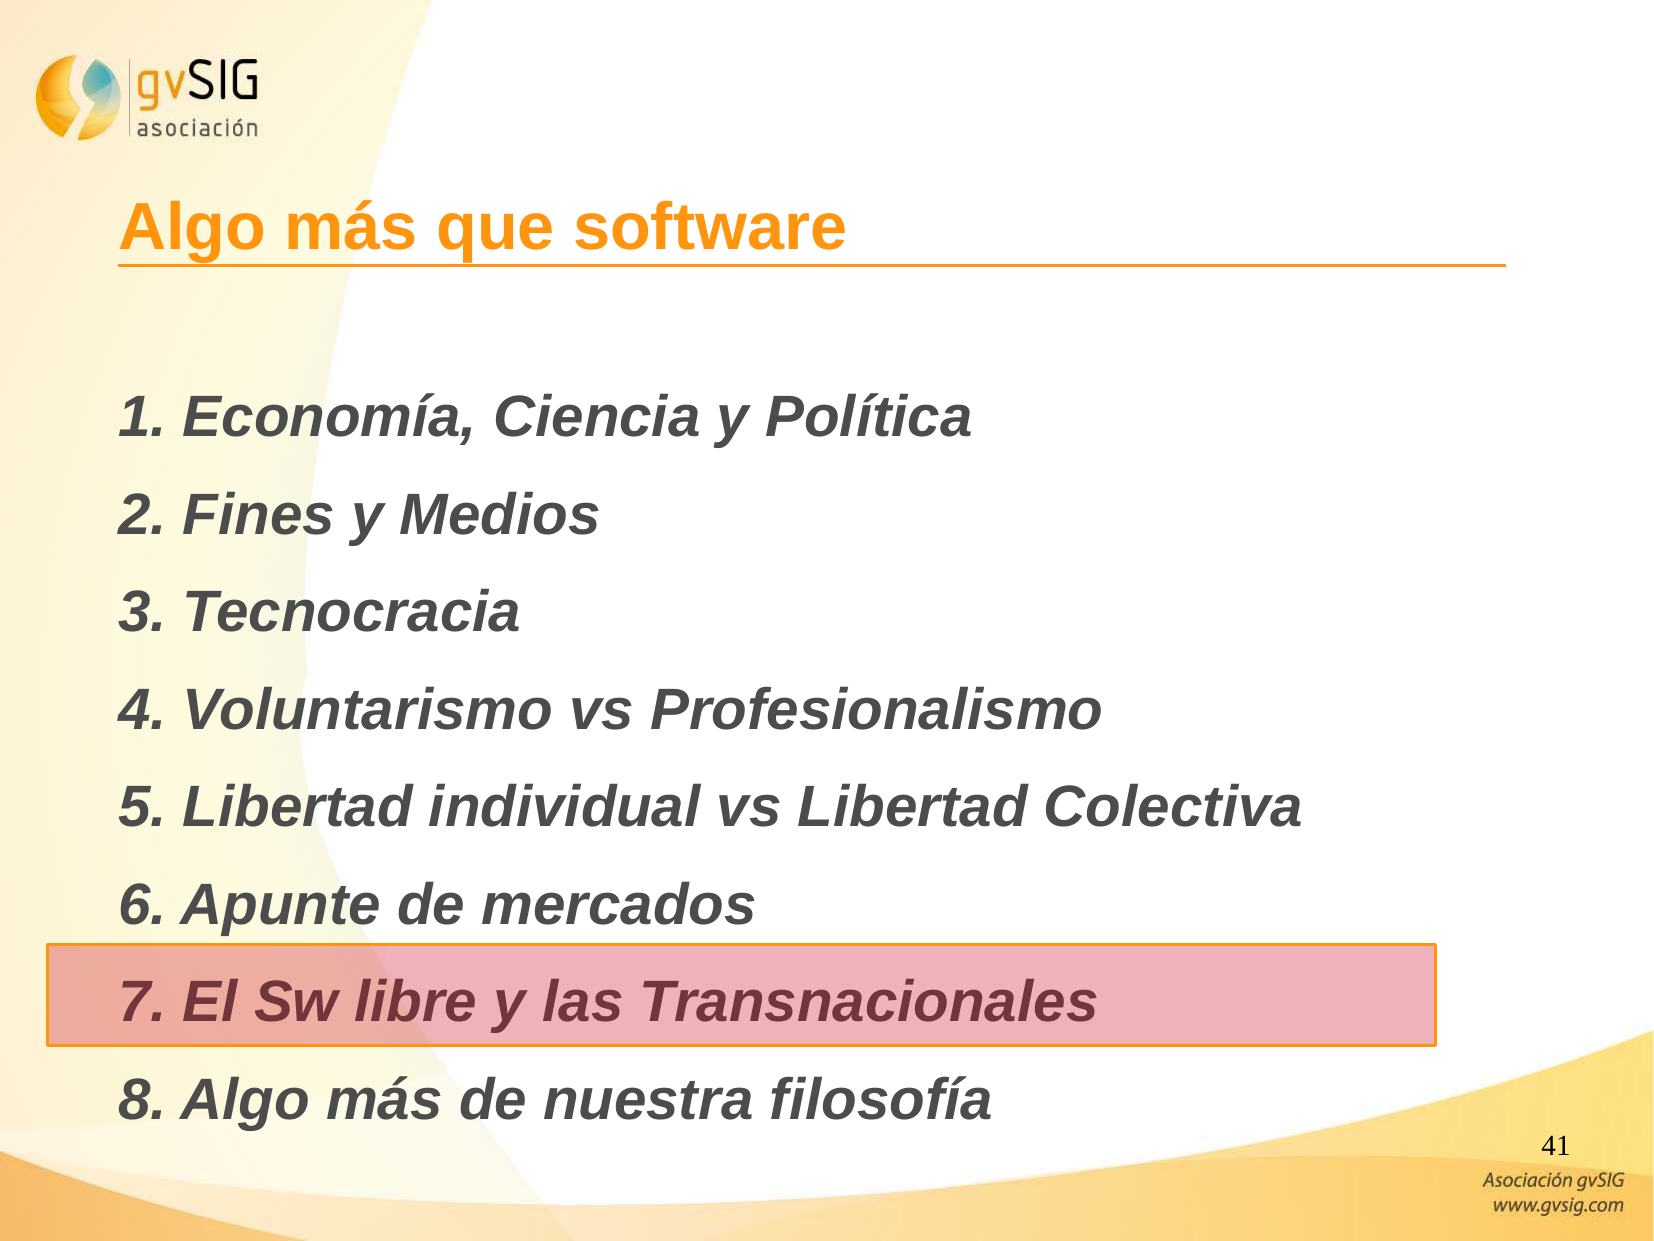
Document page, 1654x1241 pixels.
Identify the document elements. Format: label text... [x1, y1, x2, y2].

title 1. Economía, Ciencia y Política 2. Fines y Medios 3. Tecnocracia 4. Voluntarismo vs Profesionalismo 5. Libertad individual vs Libertad Colectiva 6. Apunte de mercados 7. El Sw libre y las Transnacionales 8. Algo más de nuestra filosofía [118, 373, 1477, 1189]
title Algo más que software [118, 177, 1607, 276]
picture [0, 0, 1654, 1241]
text_box [47, 944, 1436, 1046]
